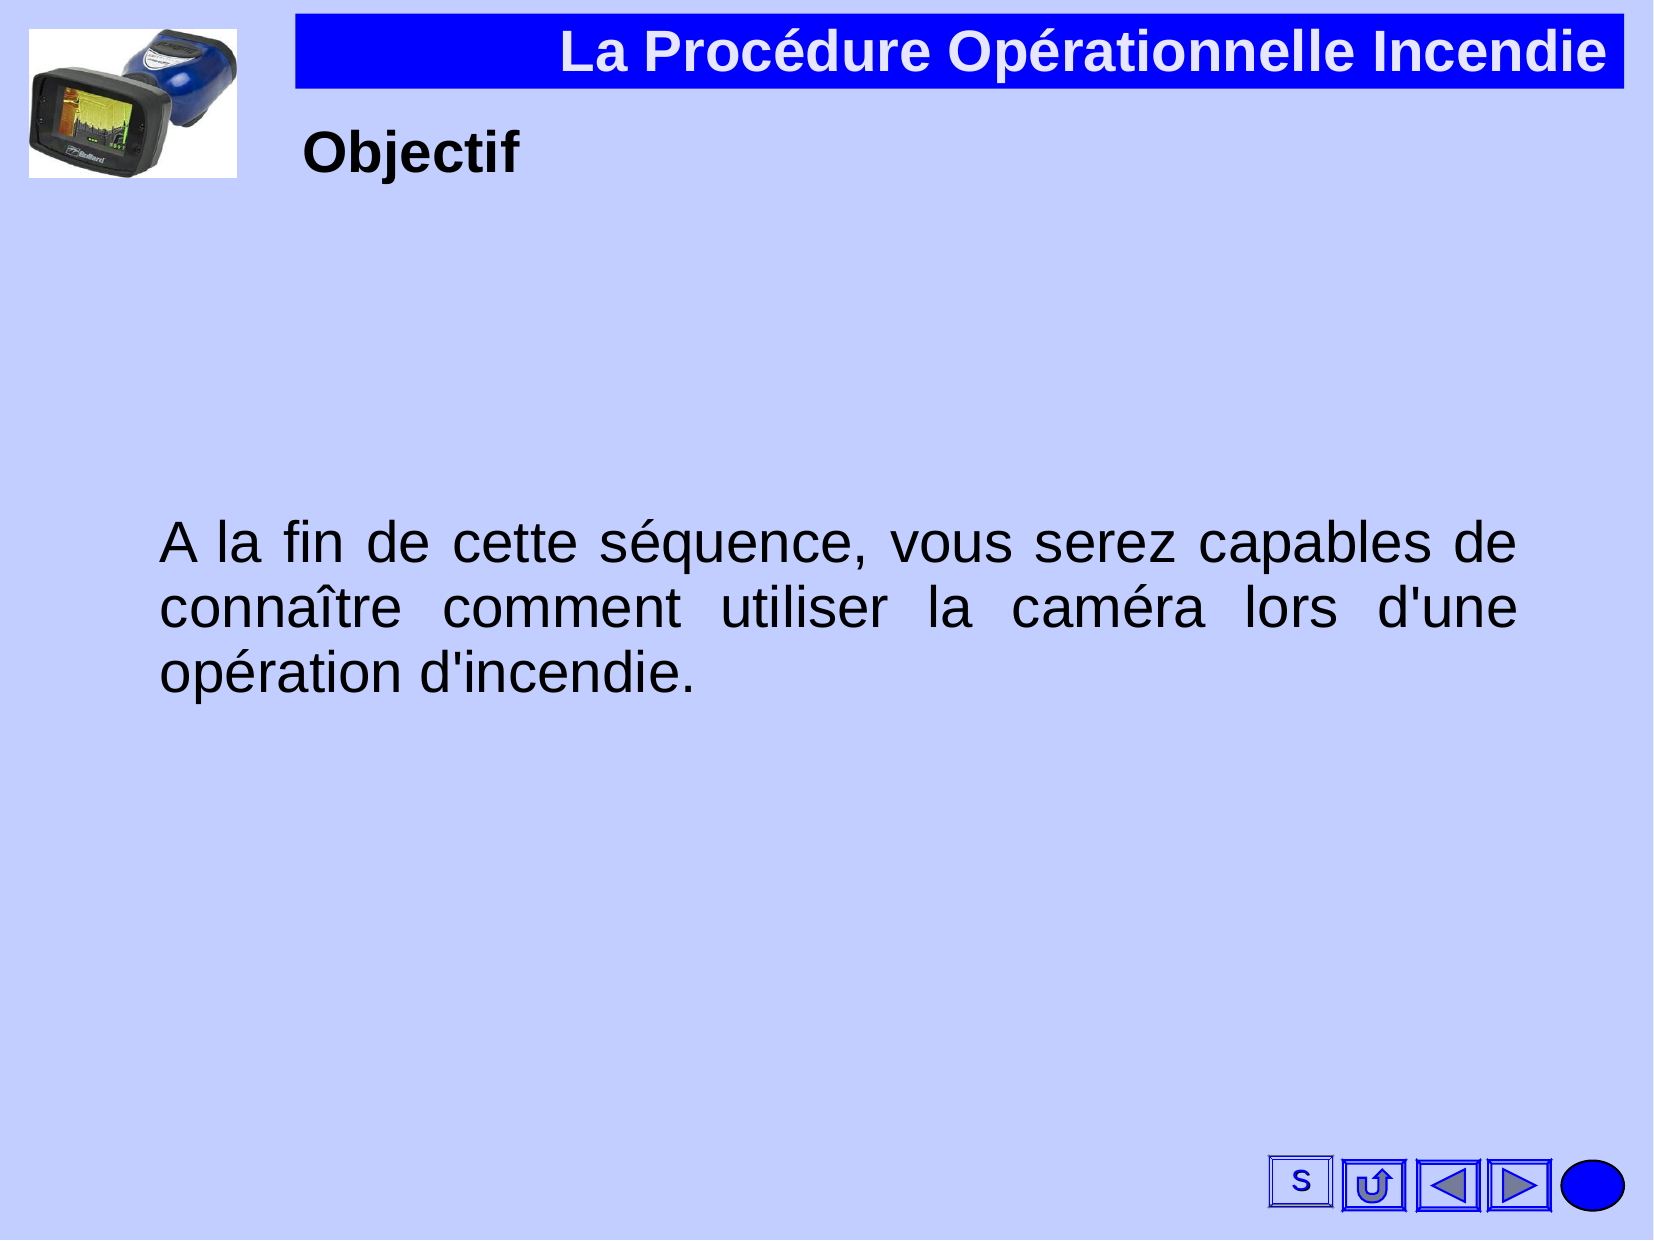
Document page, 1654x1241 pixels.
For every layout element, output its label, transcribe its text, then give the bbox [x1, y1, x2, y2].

text_box [1561, 1160, 1625, 1211]
list A la fin de cette séquence, vous serez capables de connaître comment utiliser la caméra lors d'une opération d'incendie. [88, 501, 1536, 783]
text_box Objectif [287, 112, 536, 193]
picture [29, 29, 237, 178]
text_box La Procédure Opérationnelle Incendie [295, 13, 1625, 89]
